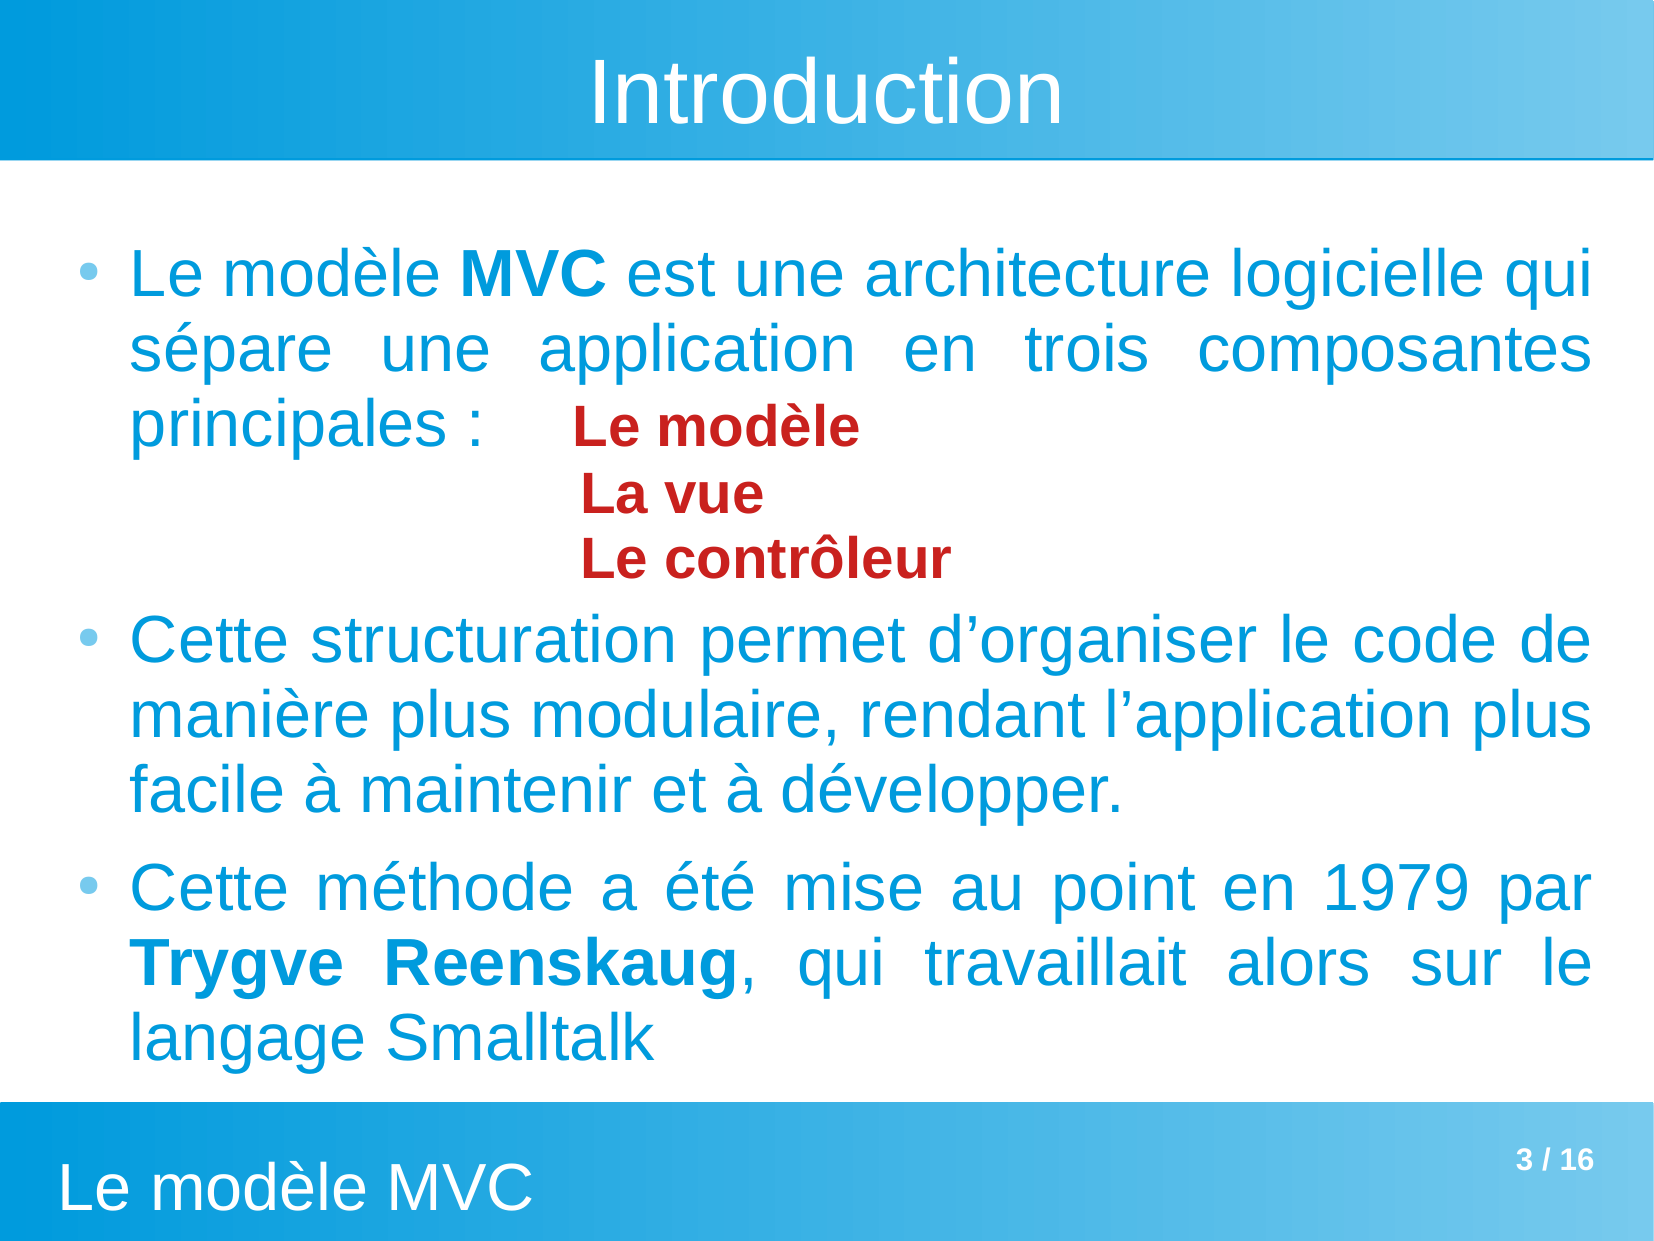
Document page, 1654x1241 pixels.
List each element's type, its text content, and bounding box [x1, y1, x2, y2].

list Le modèle MVC est une architecture logicielle qui sépare une application en trois composantes principales : Le modèle La vue Le contrôleur Cette structuration permet d’organiser le code de manière plus modulaire, rendant l’application plus facile à maintenir et à développer. Cette méthode a été mise au point en 1979 par Trygve Reenskaug, qui travaillait alors sur le langage Smalltalk [59, 236, 1595, 1086]
title Introduction [59, 23, 1595, 161]
